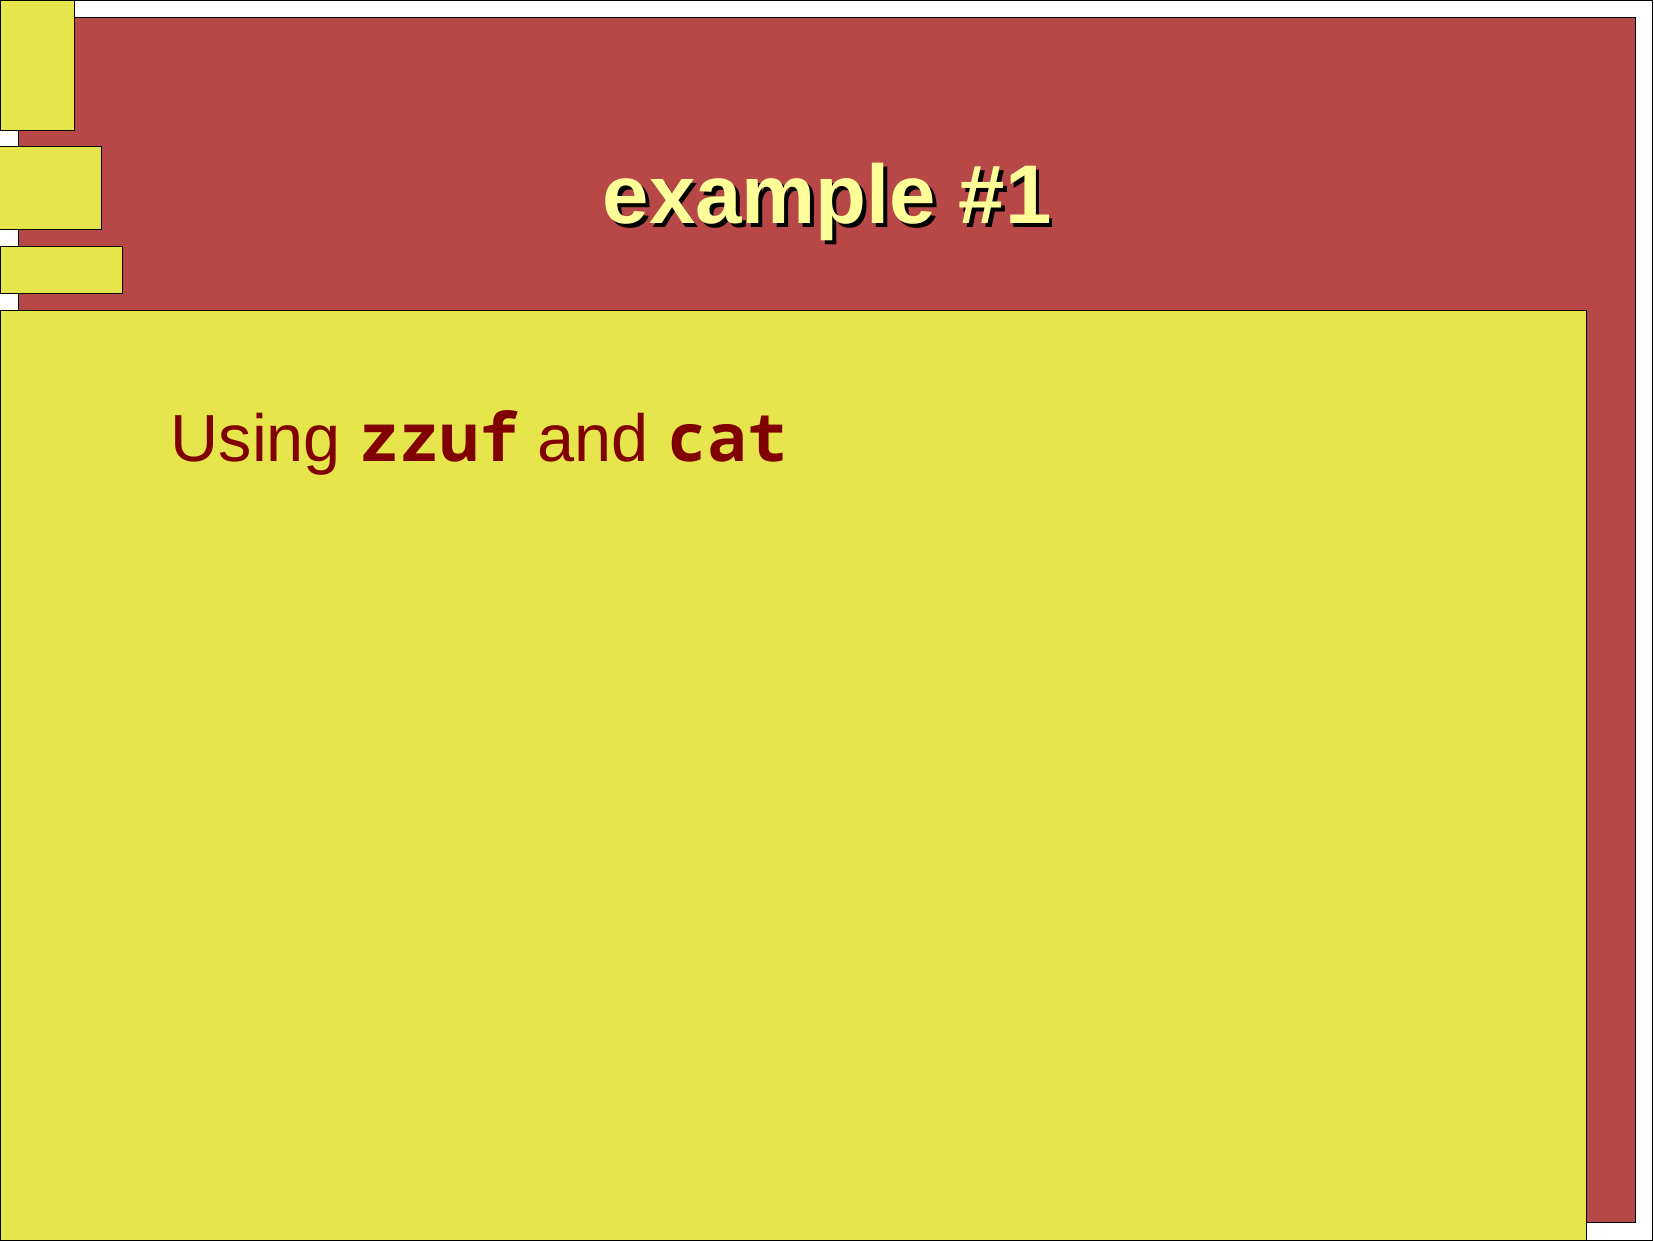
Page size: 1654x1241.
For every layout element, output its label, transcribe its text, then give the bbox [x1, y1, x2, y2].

list Using zzuf and cat [152, 344, 1534, 1127]
title example #1 [121, 91, 1534, 299]
